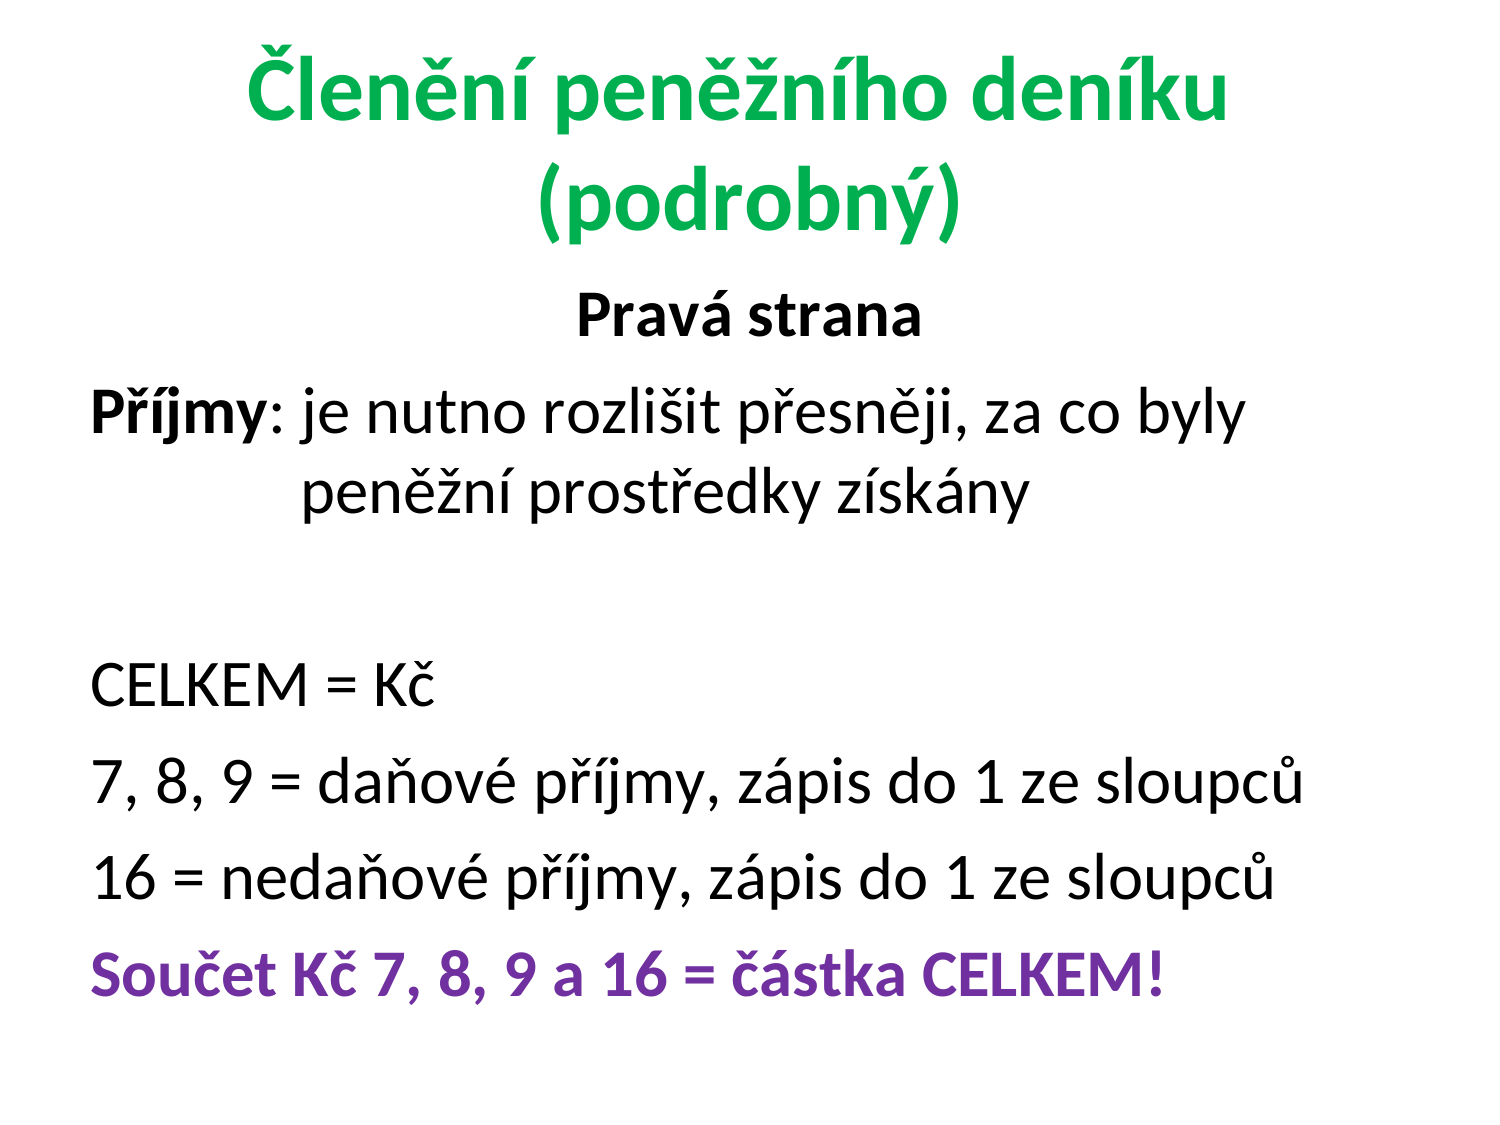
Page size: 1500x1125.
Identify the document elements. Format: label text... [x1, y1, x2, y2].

list Pravá strana Příjmy: je nutno rozlišit přesněji, za co byly peněžní prostředky získány CELKEM = Kč 7, 8, 9 = daňové příjmy, zápis do 1 ze sloupců 16 = nedaňové příjmy, zápis do 1 ze sloupců Součet Kč 7, 8, 9 a 16 = částka CELKEM! [75, 262, 1426, 1018]
title Členění peněžního deníku (podrobný) [75, 21, 1426, 257]
